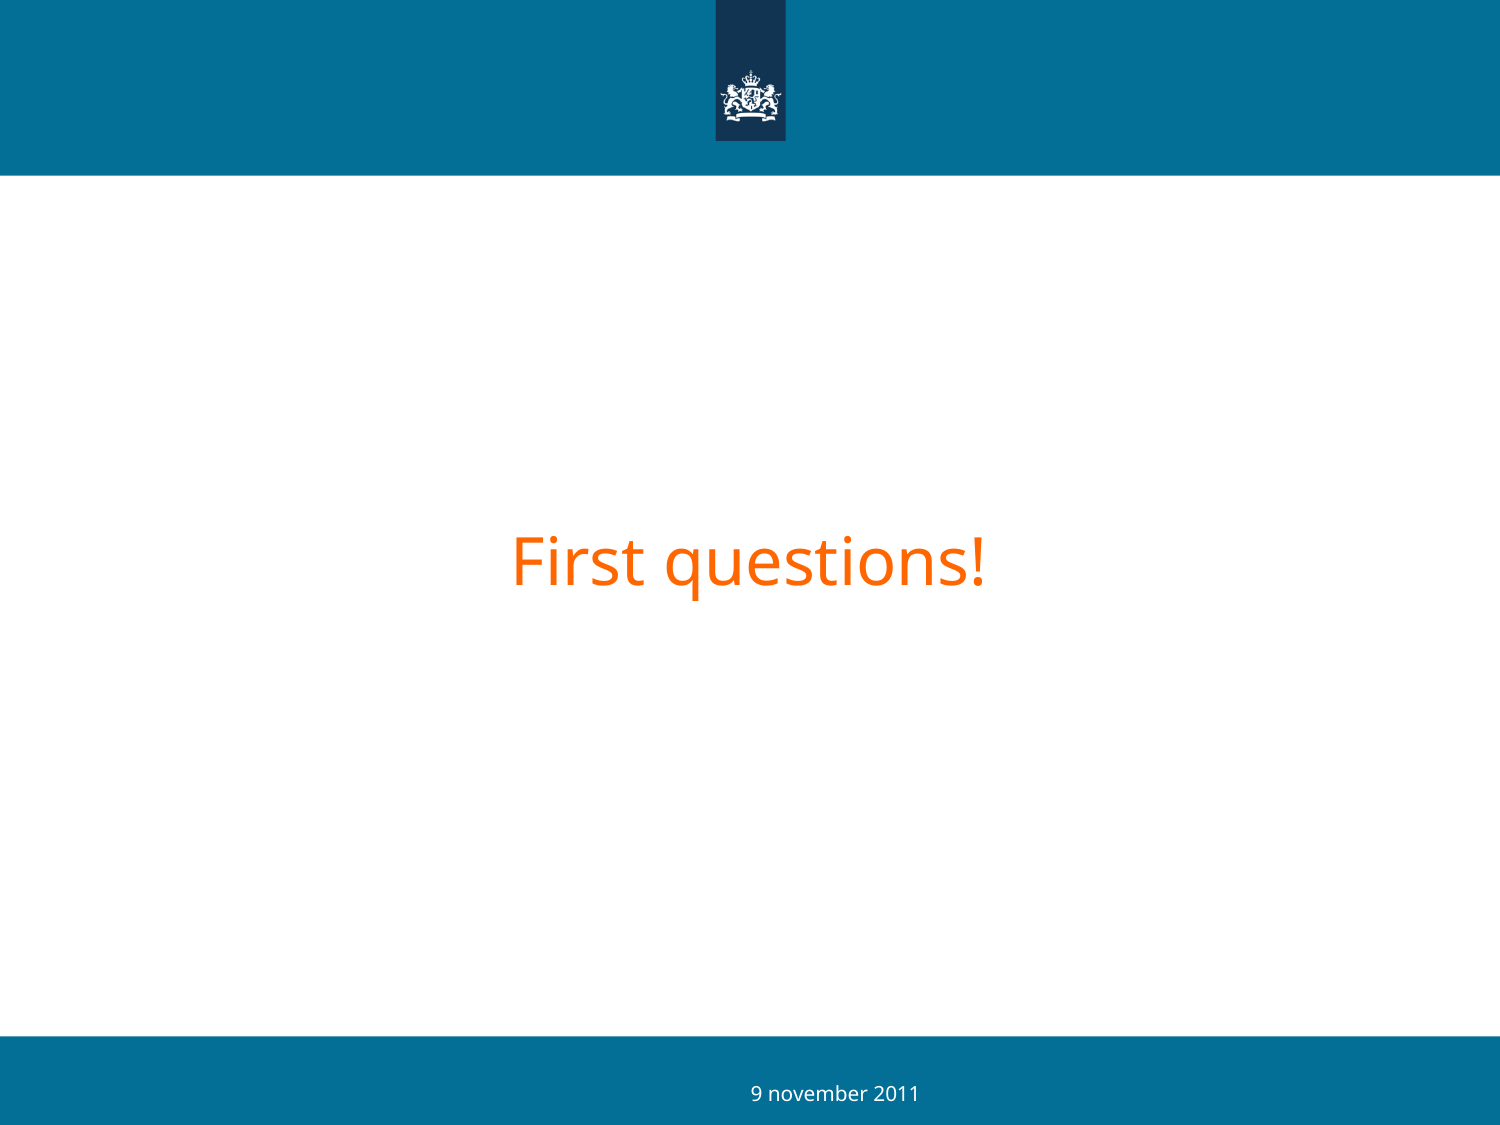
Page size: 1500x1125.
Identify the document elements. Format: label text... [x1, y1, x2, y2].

text_box 9 november 2011 [735, 1072, 1418, 1125]
text_box First questions! [495, 511, 1004, 607]
picture [717, 0, 785, 140]
